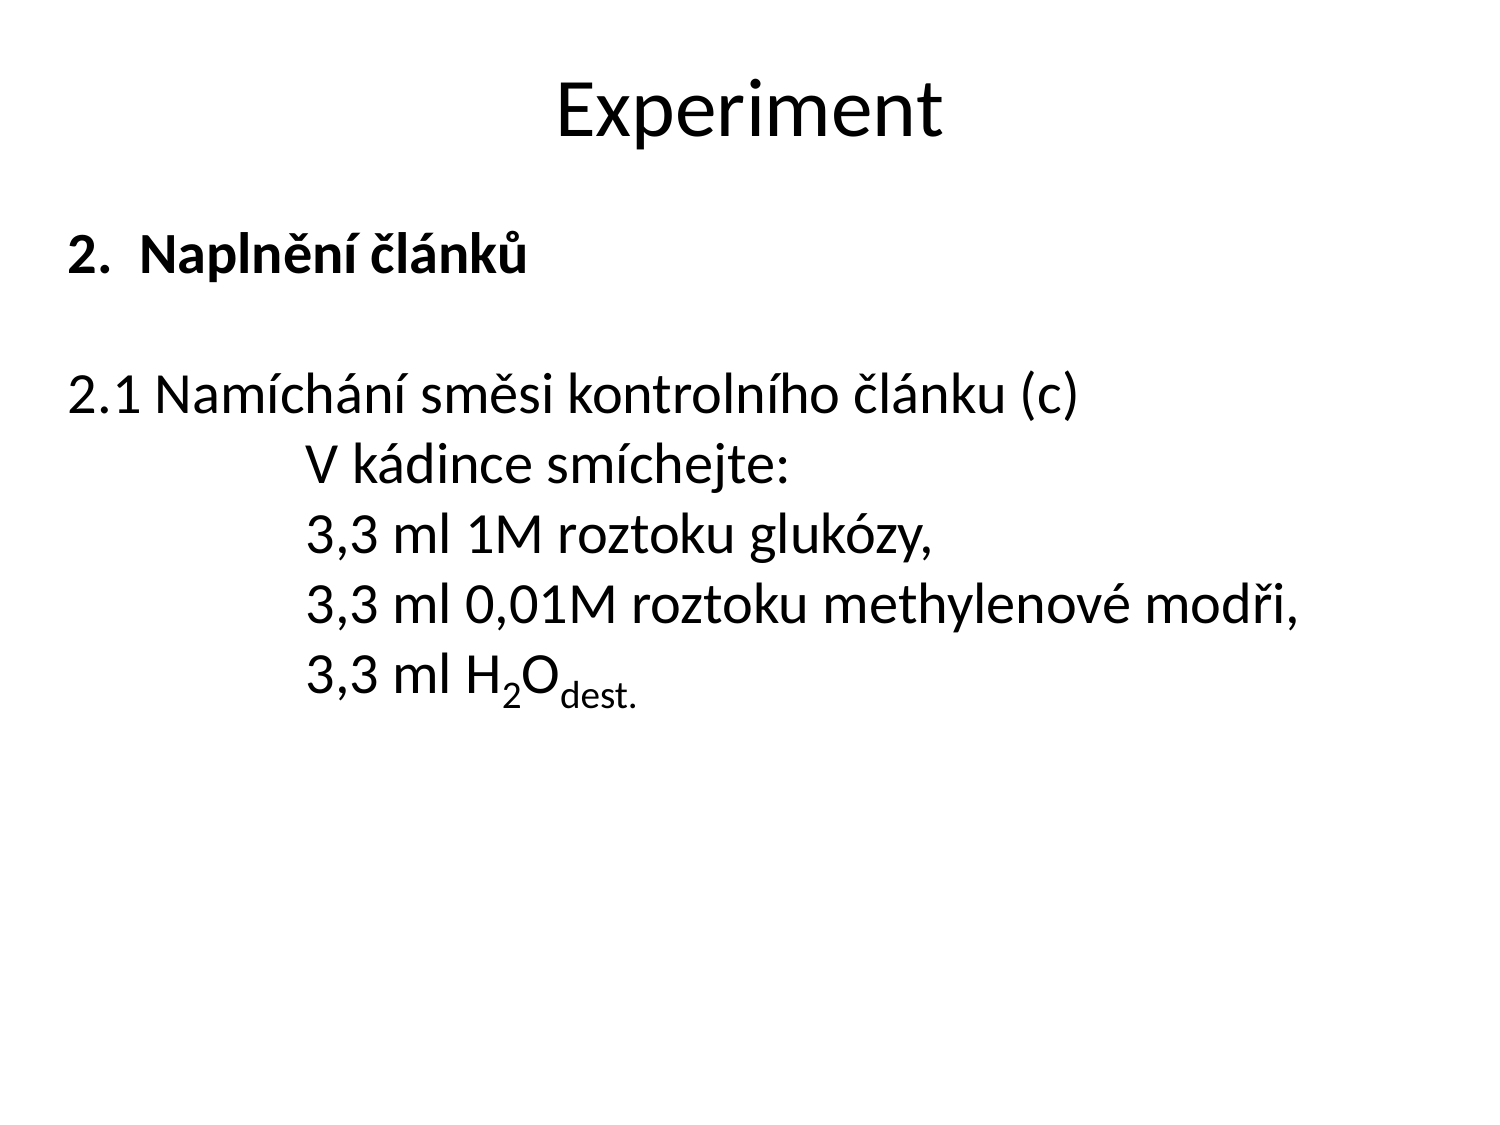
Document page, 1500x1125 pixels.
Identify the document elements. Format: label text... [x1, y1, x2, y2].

text_box 2. Naplnění článků 2.1 Namíchání směsi kontrolního článku (c) V kádince smíchejte: 3,3 ml 1M roztoku glukózy, 3,3 ml 0,01M roztoku methylenové modři, 3,3 ml H2Odest. [53, 207, 1500, 805]
title Experiment [75, 45, 1426, 161]
